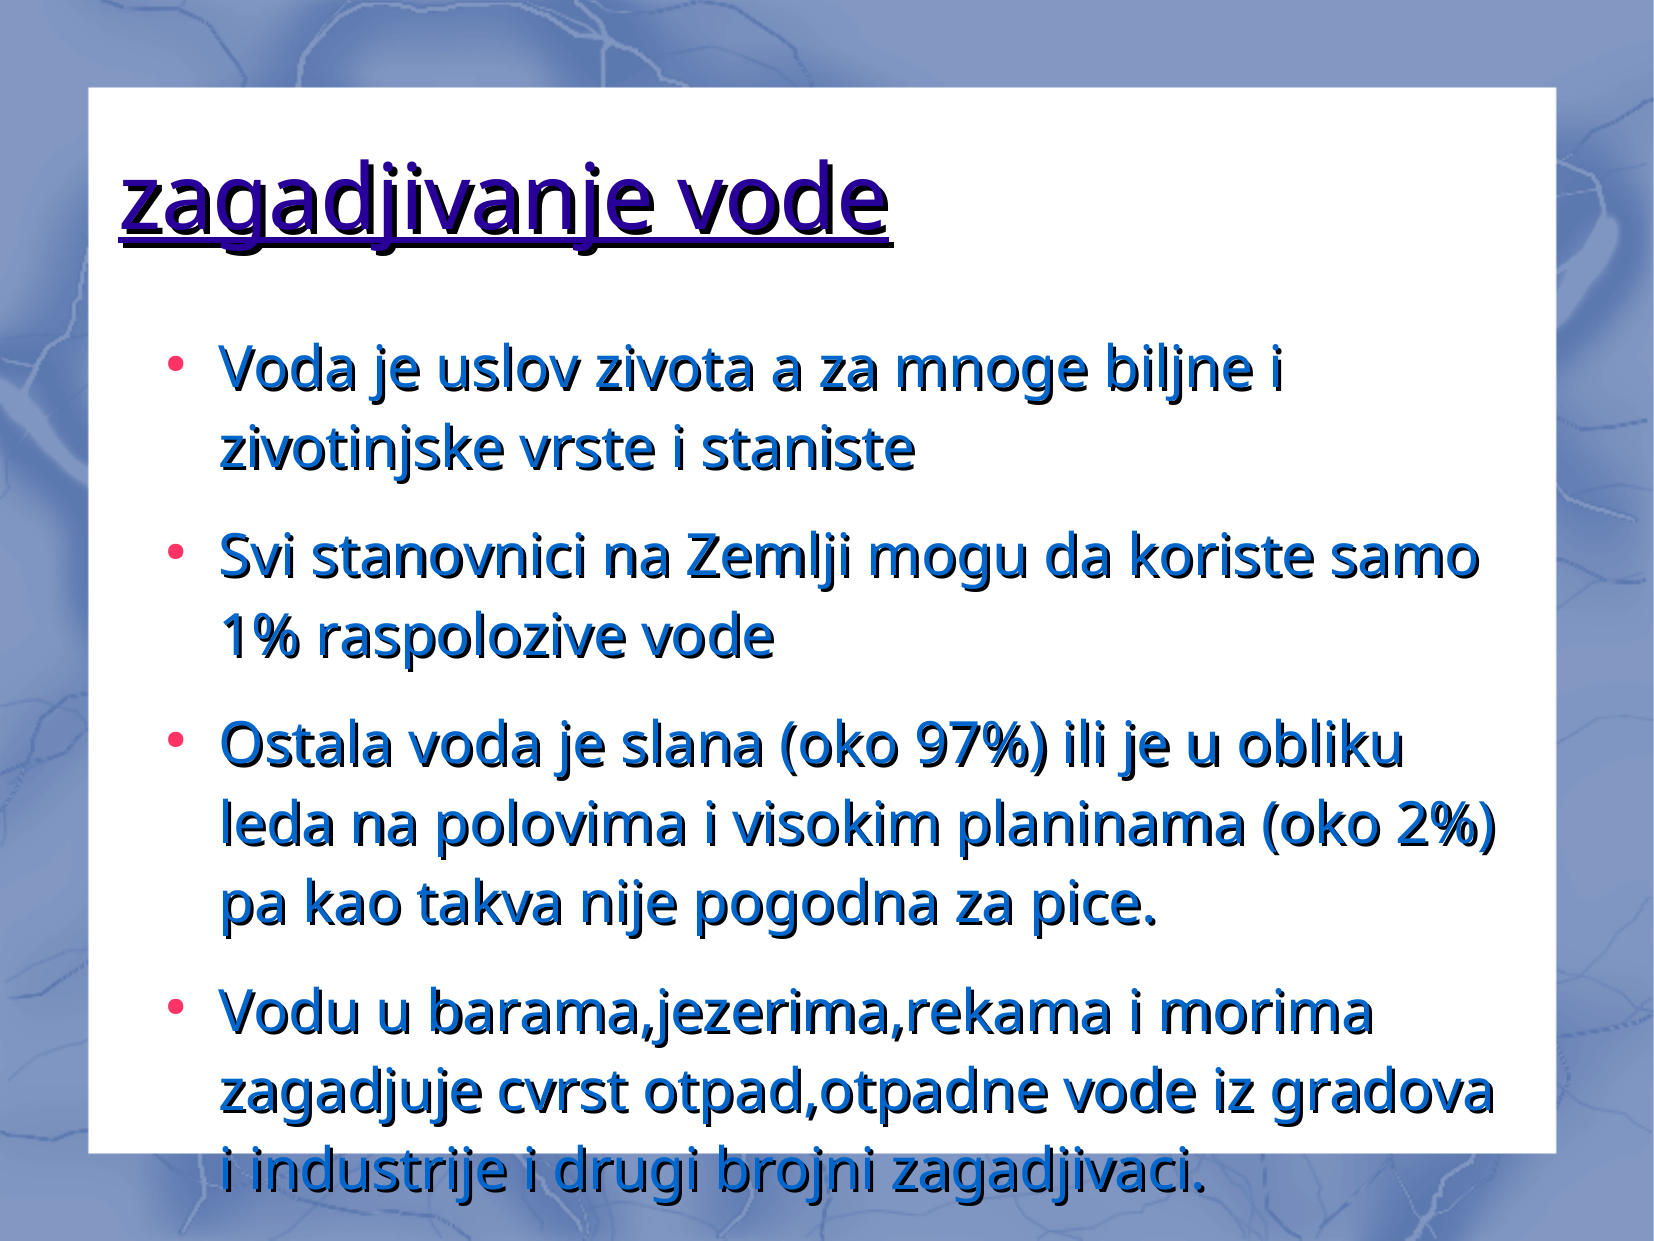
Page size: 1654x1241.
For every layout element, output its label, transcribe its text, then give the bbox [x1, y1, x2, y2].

picture [0, 0, 1654, 1241]
title zagadjivanje vode [118, 90, 1536, 298]
list Voda je uslov zivota a za mnoge biljne i zivotinjske vrste i staniste Svi stanovnici na Zemlji mogu da koriste samo 1% raspolozive vode Ostala voda je slana (oko 97%) ili je u obliku leda na polovima i visokim planinama (oko 2%) pa kao takva nije pogodna za pice. Vodu u barama,jezerima,rekama i morima zagadjuje cvrst otpad,otpadne vode iz gradova i industrije i drugi brojni zagadjivaci. [147, 325, 1506, 1010]
